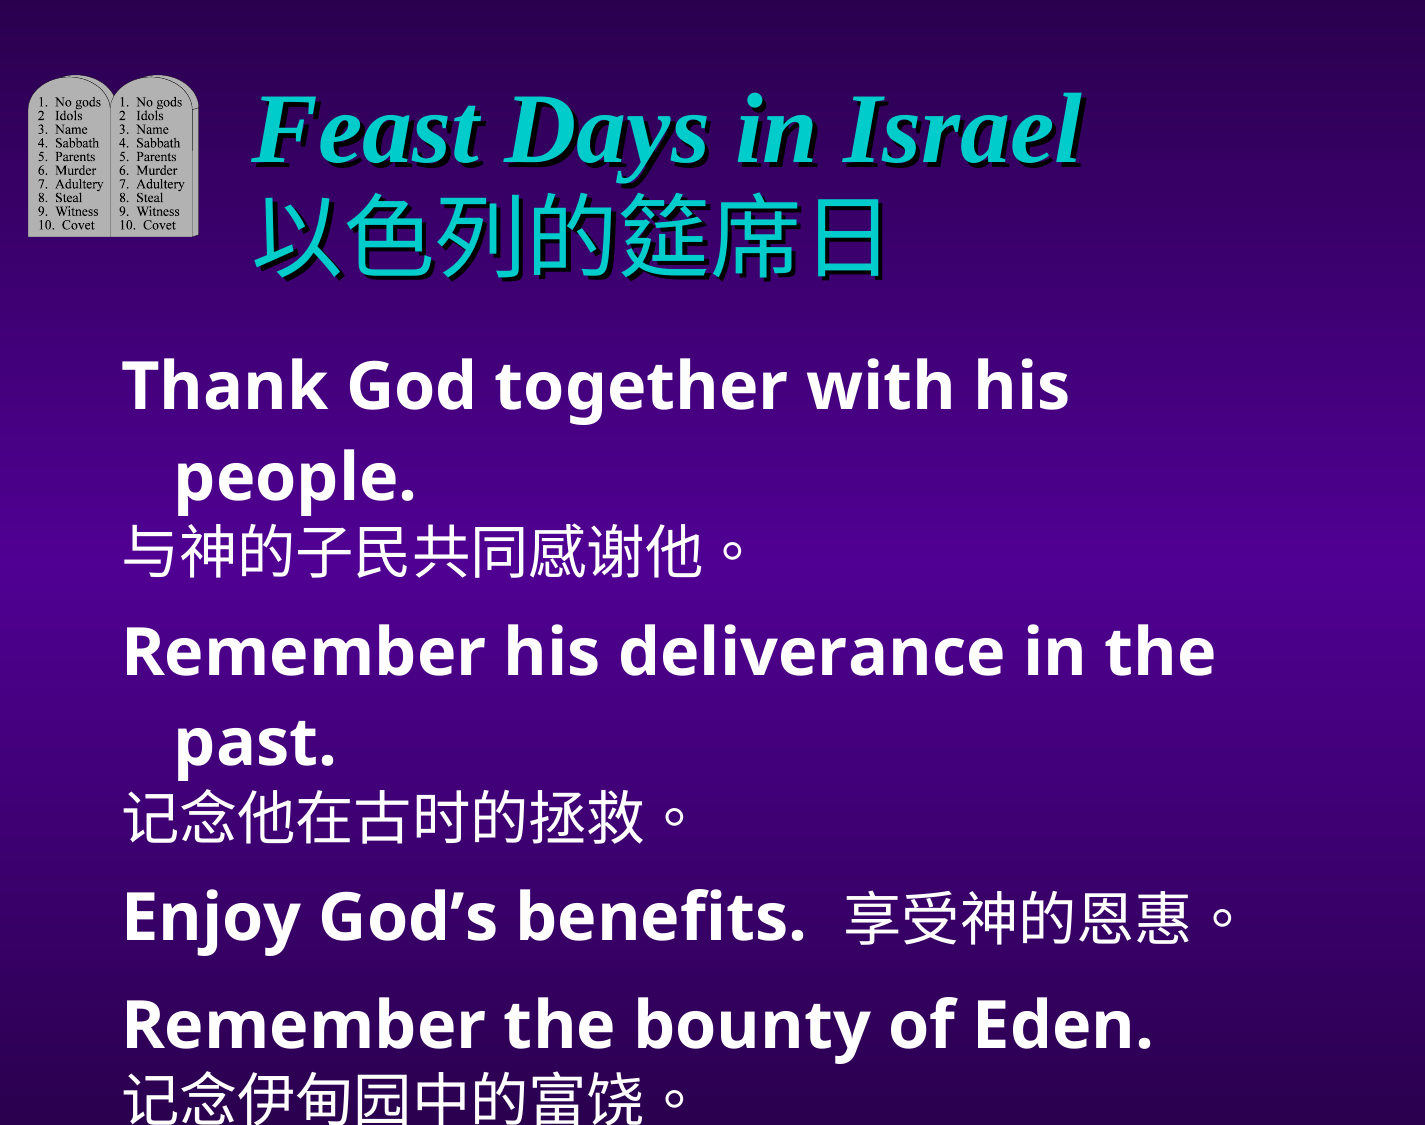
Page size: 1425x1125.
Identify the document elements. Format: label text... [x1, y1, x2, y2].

list Thank God together with his people. 与神的子民共同感谢他。 Remember his deliverance in the past. 记念他在古时的拯救。 Enjoy God’s benefits. 享受神的恩惠。 Remember the bounty of Eden. 记念伊甸园中的富饶。 Look forward to the final feast (Isa. 25:6).盼望等候最终的筵席（赛25:6） [106, 330, 1319, 1106]
title Feast Days in Israel 以色列的筵席日 [237, 66, 1319, 299]
